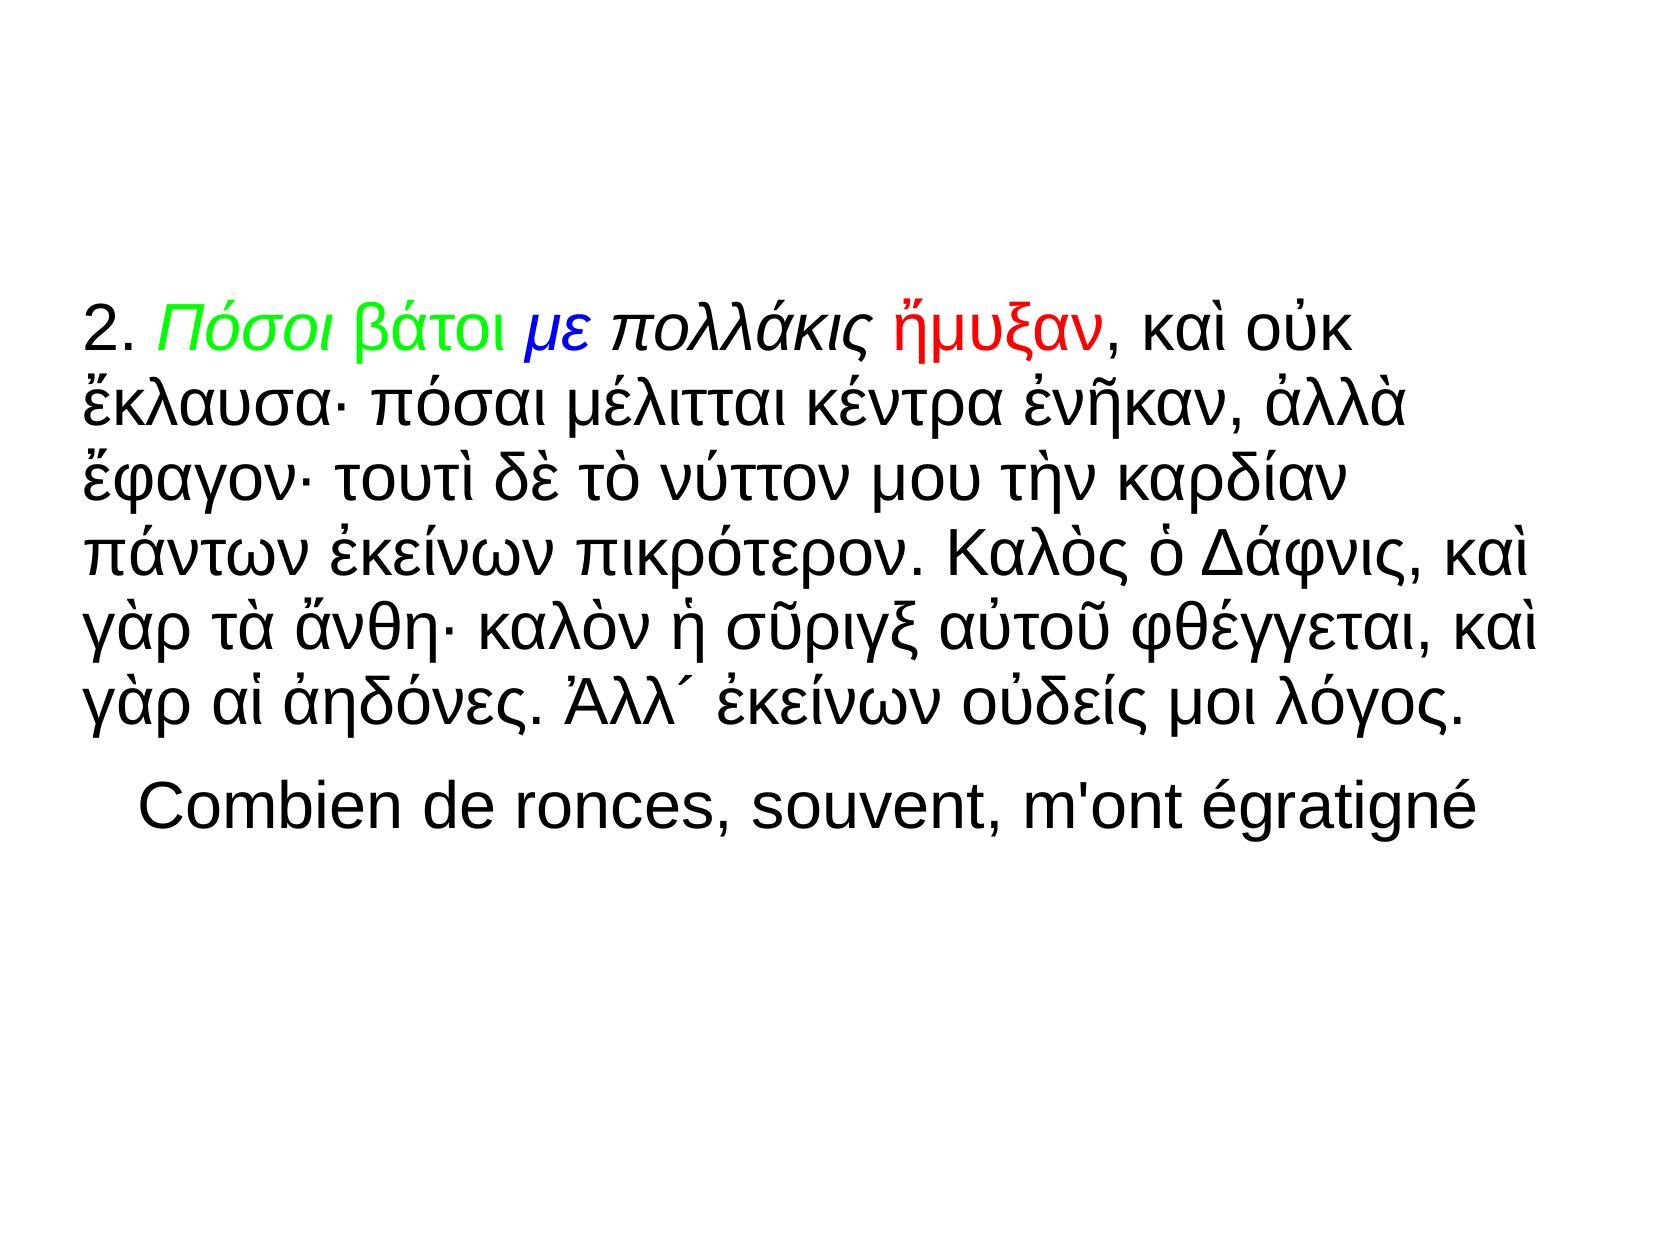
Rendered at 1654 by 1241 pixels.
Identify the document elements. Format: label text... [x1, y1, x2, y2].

list 2. Πόσοι βάτοι με πολλάκις ἤμυξαν, καὶ οὐκ ἔκλαυσα· πόσαι μέλιτται κέντρα ἐνῆκαν, ἀλλὰ ἔφαγον· τουτὶ δὲ τὸ νύττον μου τὴν καρδίαν πάντων ἐκείνων πικρότερον. Καλὸς ὁ Δάφνις, καὶ γὰρ τὰ ἄνθη· καλὸν ἡ σῦριγξ αὐτοῦ φθέγγεται, καὶ γὰρ αἱ ἀηδόνες. Ἀλλ´ ἐκείνων οὐδείς μοι λόγος. Combien de ronces, souvent, m'ont égratigné [82, 290, 1571, 1109]
